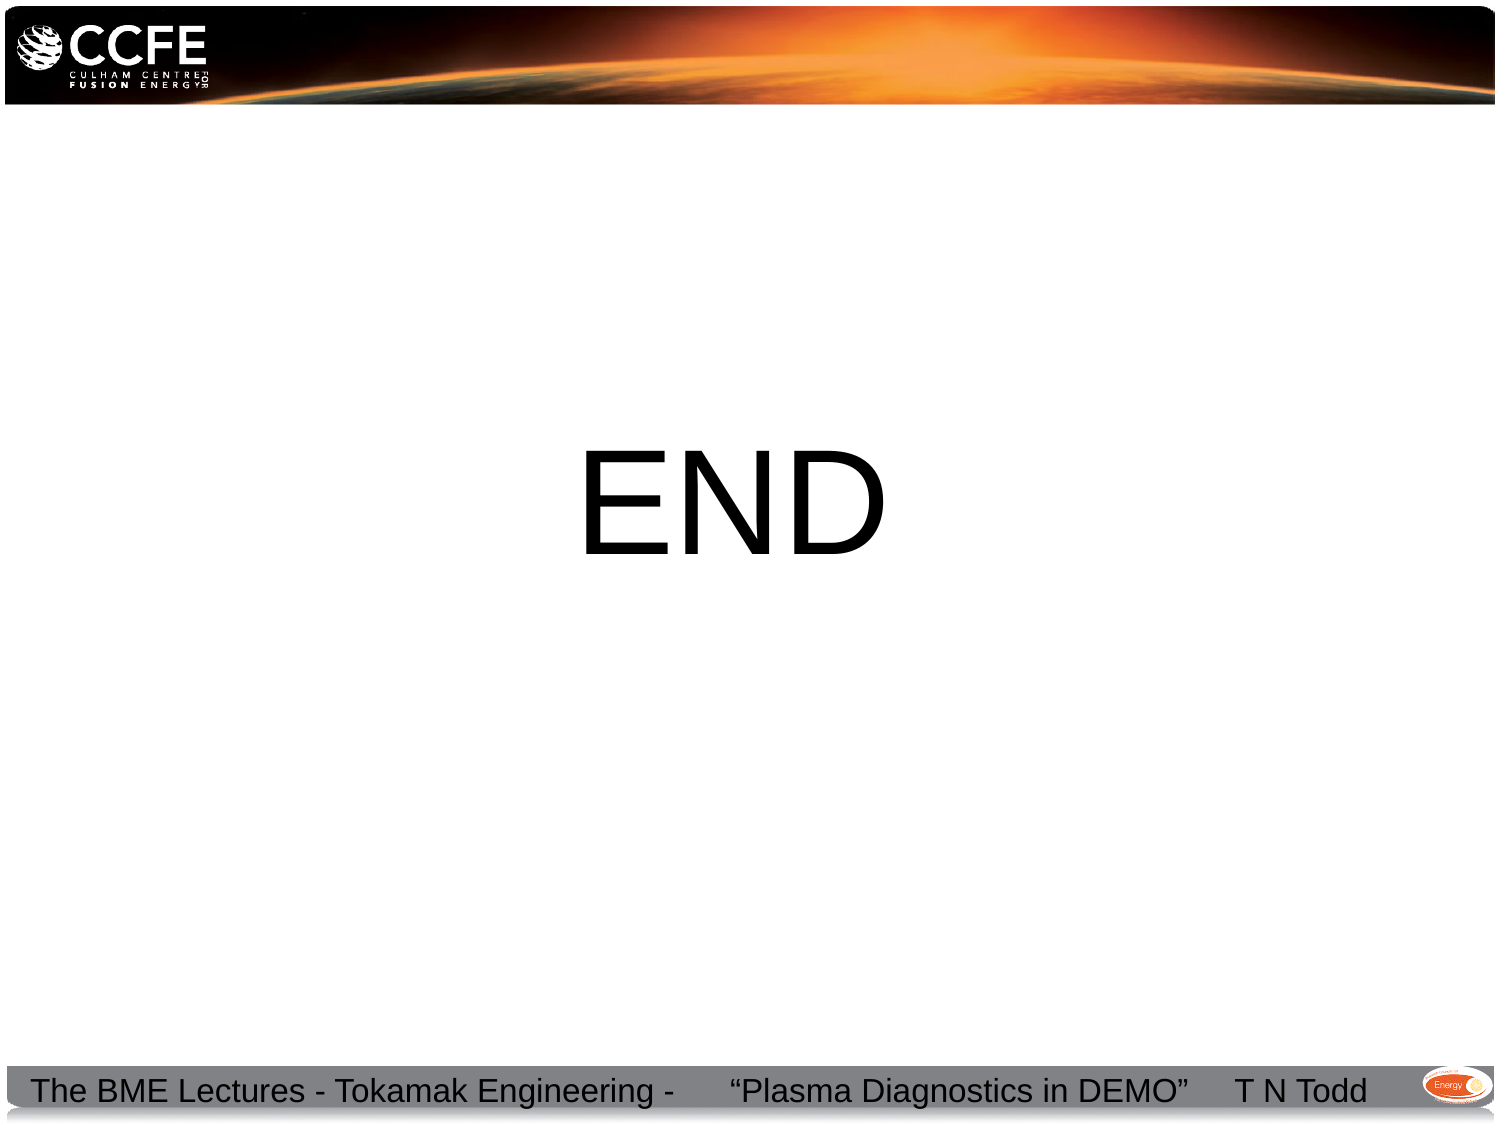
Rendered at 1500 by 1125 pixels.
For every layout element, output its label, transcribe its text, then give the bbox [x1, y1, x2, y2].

text_box END [555, 397, 910, 603]
picture [5, 6, 1495, 105]
picture [7, 1066, 1494, 1125]
